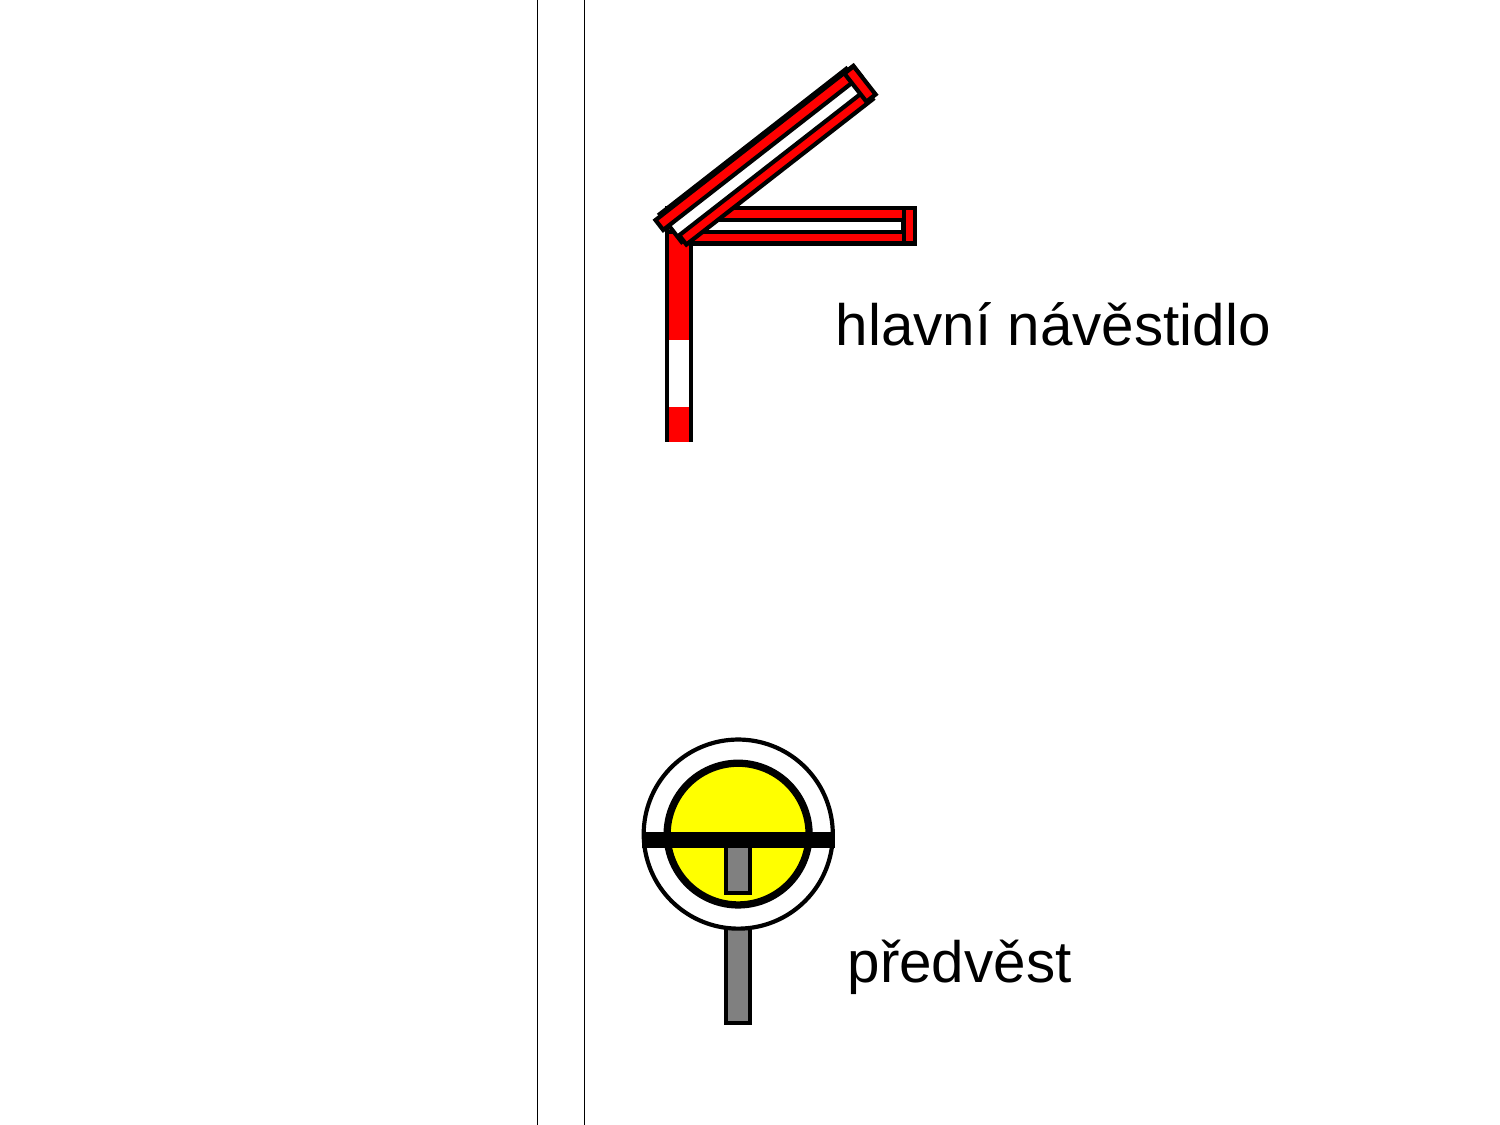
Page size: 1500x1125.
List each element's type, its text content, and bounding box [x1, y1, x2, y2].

text_box předvěst [833, 916, 1087, 1003]
text_box [620, 65, 916, 1024]
text_box hlavní návěstidlo [821, 278, 1287, 365]
